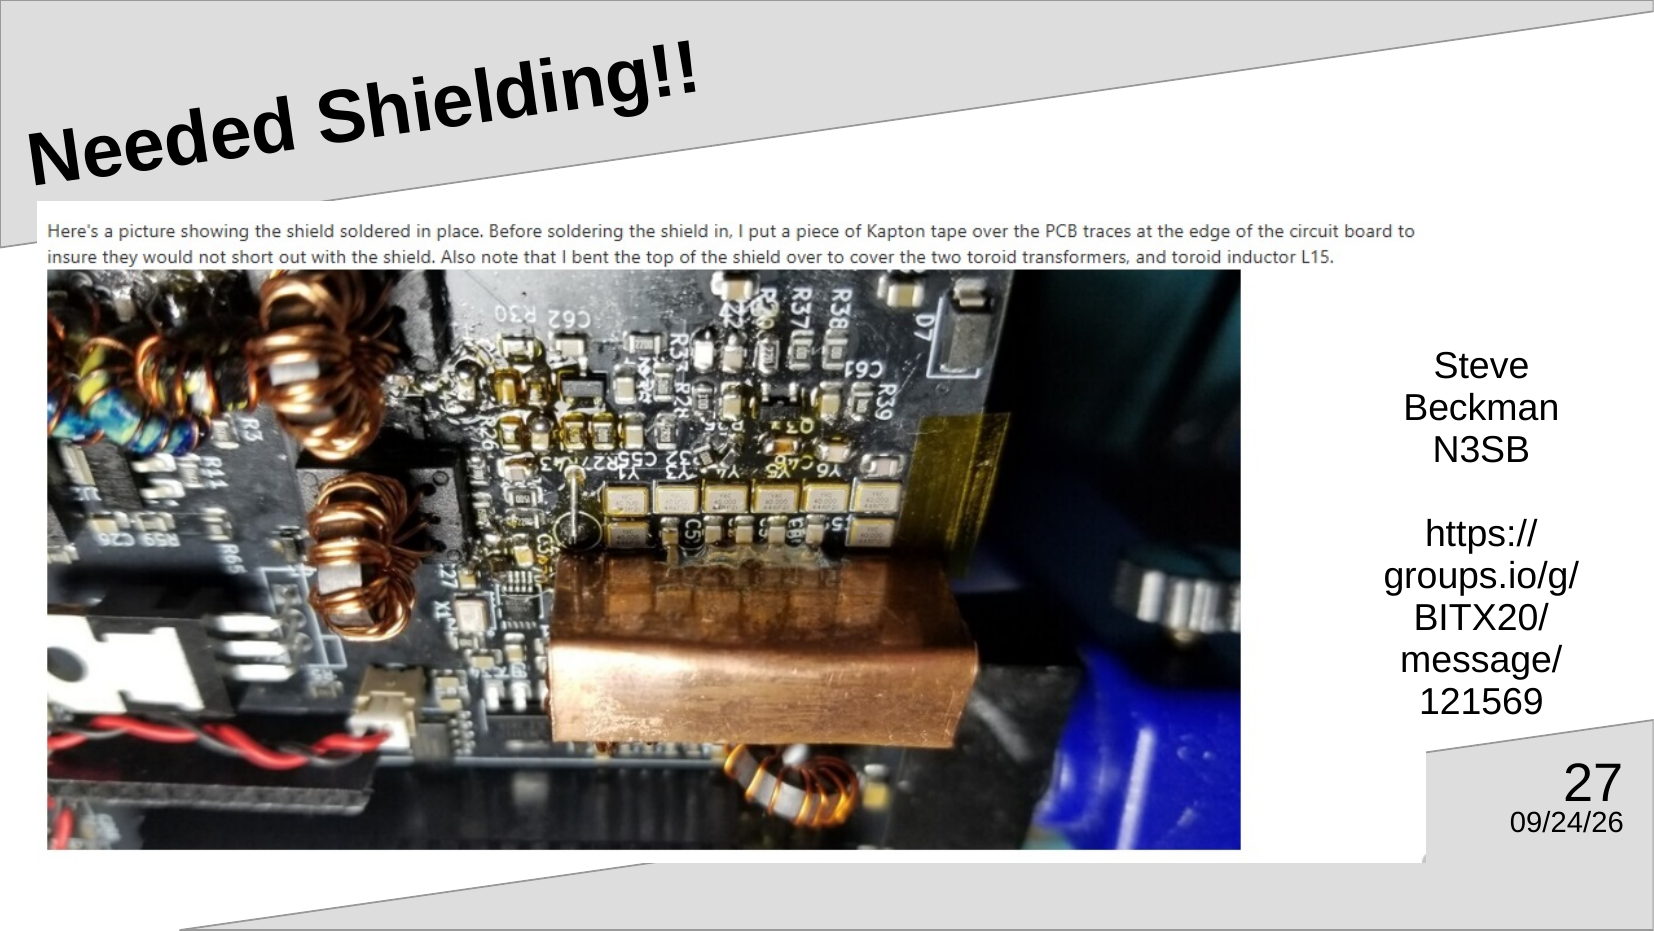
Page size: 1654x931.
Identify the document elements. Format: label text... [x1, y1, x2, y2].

text_box Steve Beckman N3SB https://groups.io/g/BITX20/message/121569 [1350, 337, 1613, 731]
picture [37, 201, 1426, 863]
title Needed Shielding!! [16, 0, 1501, 224]
